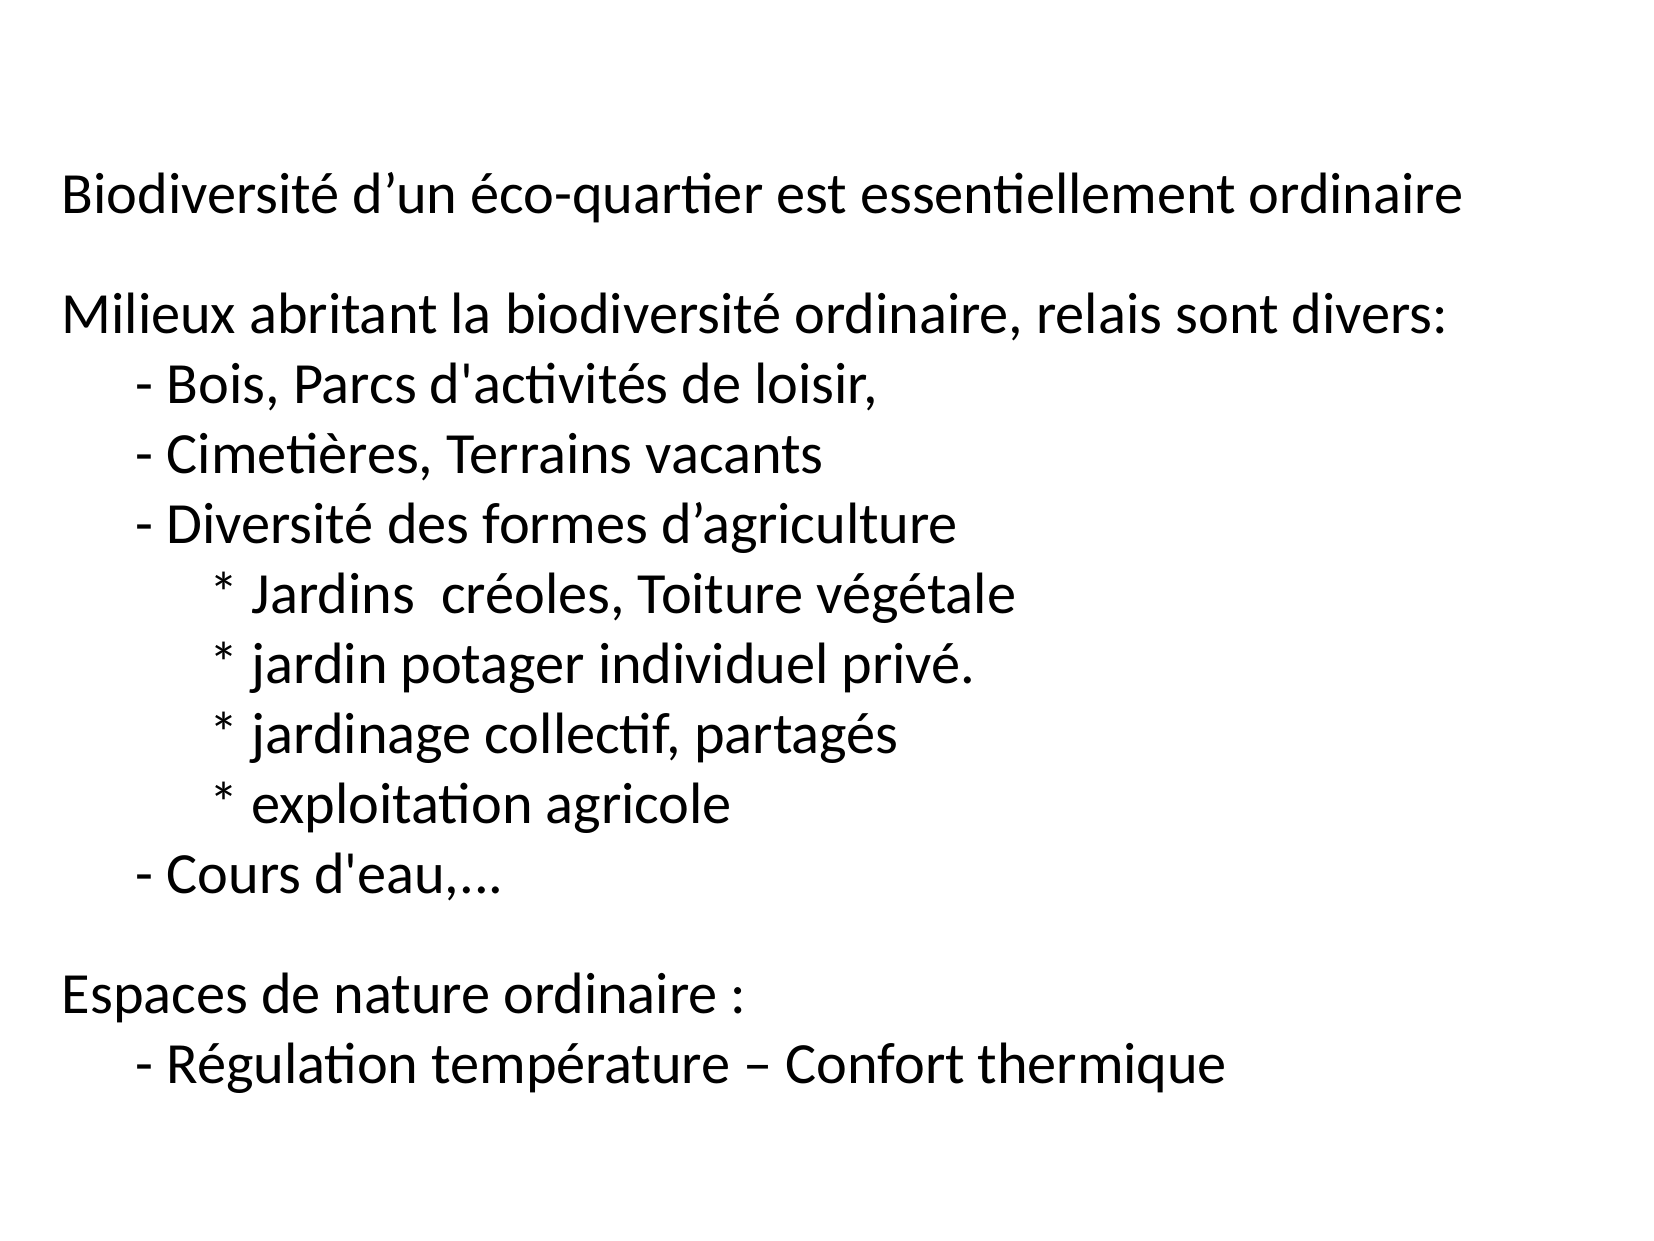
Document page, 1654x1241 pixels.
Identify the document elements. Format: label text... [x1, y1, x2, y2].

text_box Biodiversité d’un éco-quartier est essentiellement ordinaire Milieux abritant la biodiversité ordinaire, relais sont divers: - Bois, Parcs d'activités de loisir, - Cimetières, Terrains vacants - Diversité des formes d’agriculture * Jardins créoles, Toiture végétale * jardin potager individuel privé. * jardinage collectif, partagés * exploitation agricole - Cours d'eau,... Espaces de nature ordinaire : - Régulation température – Confort thermique [47, 147, 1560, 1148]
